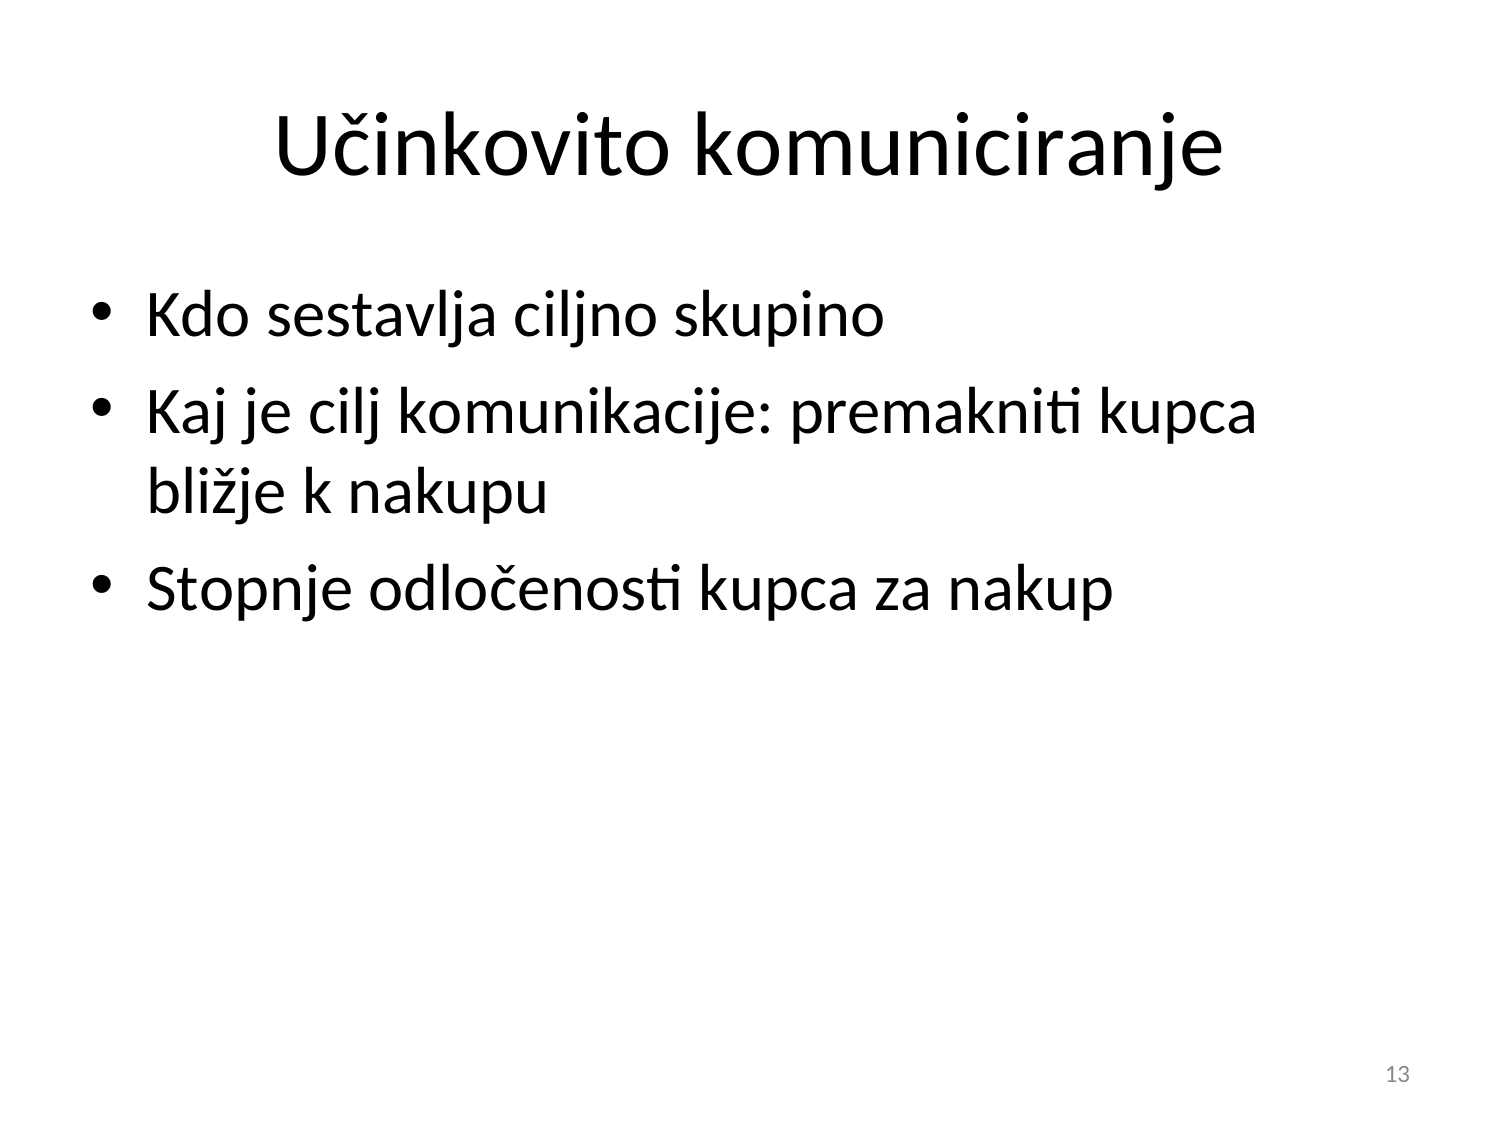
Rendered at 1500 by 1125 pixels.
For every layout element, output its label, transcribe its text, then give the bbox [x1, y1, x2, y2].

title Učinkovito komuniciranje [75, 45, 1426, 233]
text_box <number> [1074, 1042, 1426, 1103]
list Kdo sestavlja ciljno skupino Kaj je cilj komunikacije: premakniti kupca bližje k nakupu Stopnje odločenosti kupca za nakup [75, 262, 1426, 1006]
